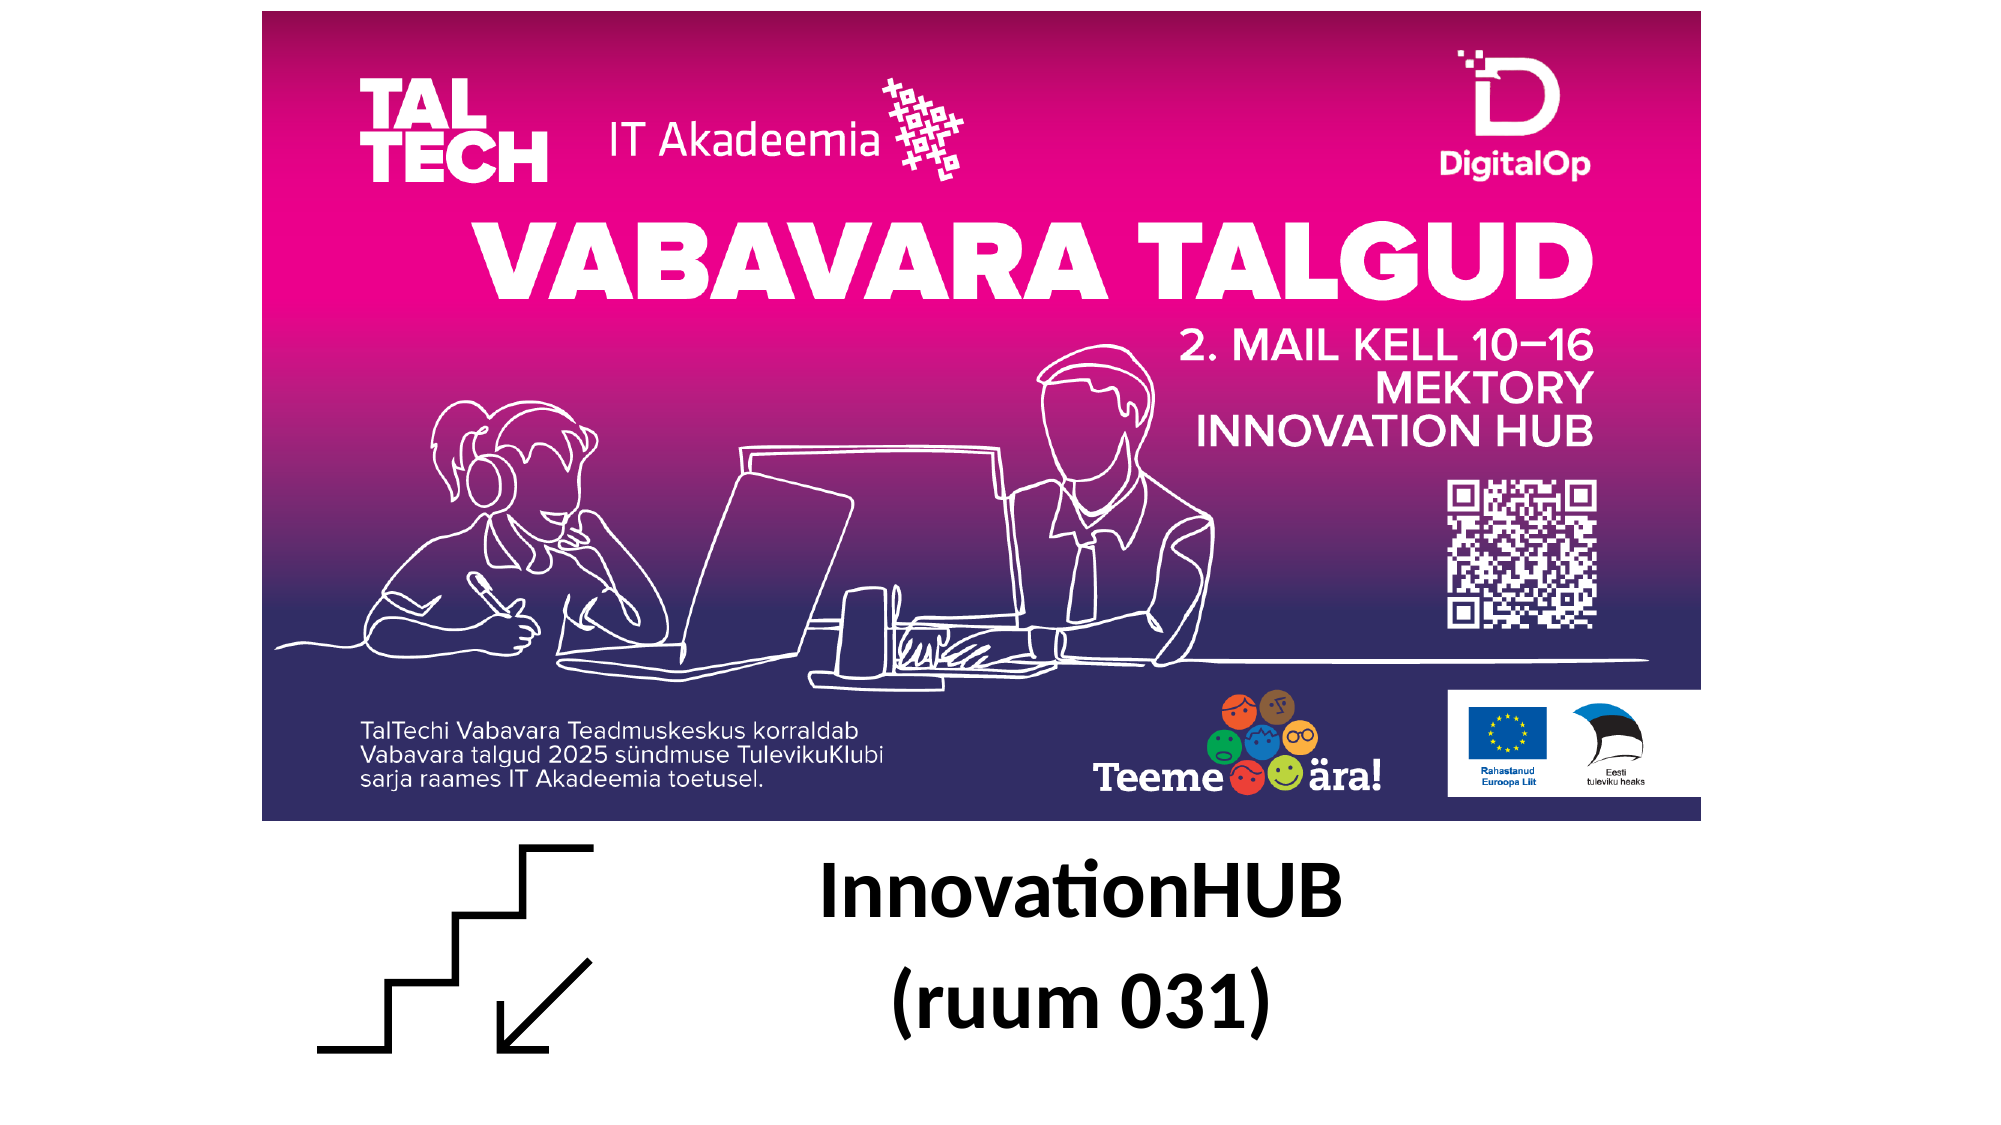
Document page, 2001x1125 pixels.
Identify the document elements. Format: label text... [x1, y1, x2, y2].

picture [262, 11, 1701, 1125]
subtitle InnovationHUB (ruum 031) [708, 838, 1455, 1055]
